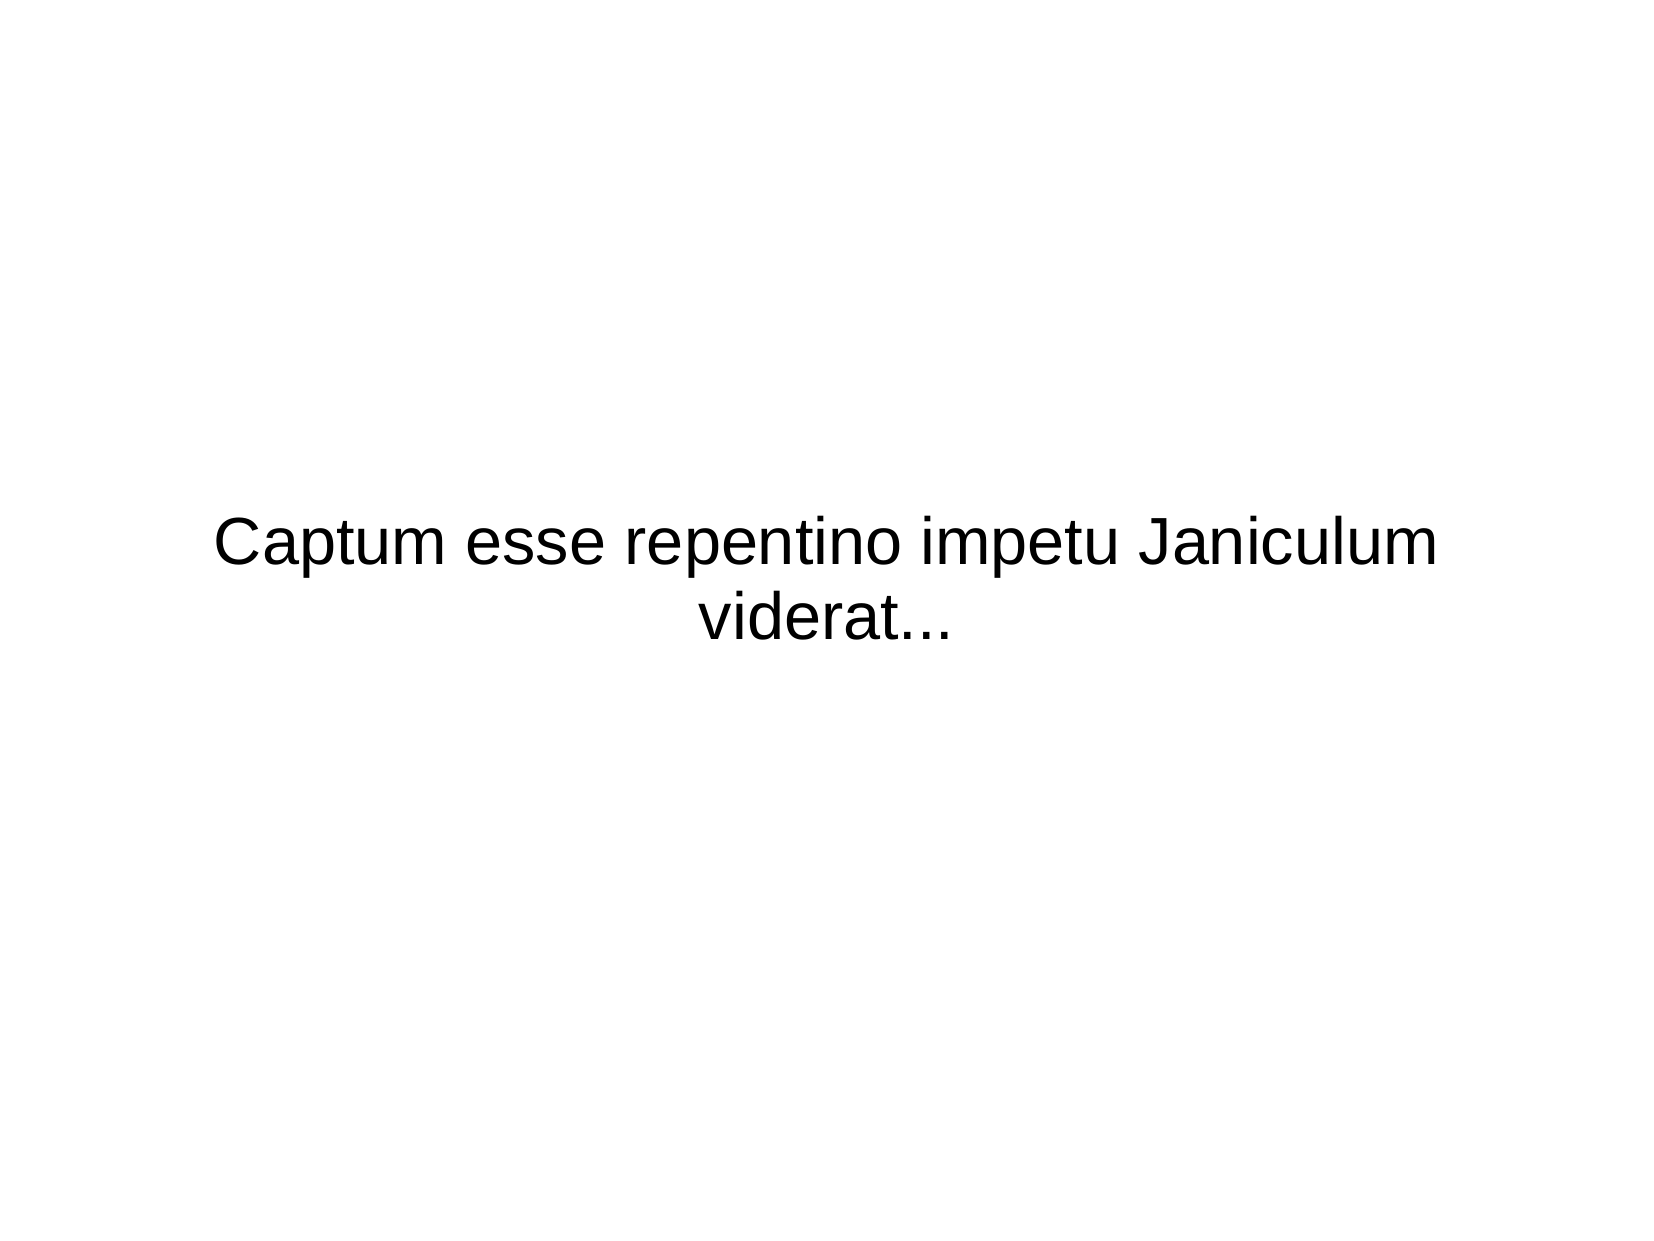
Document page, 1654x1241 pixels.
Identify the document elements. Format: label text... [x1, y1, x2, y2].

subtitle Captum esse repentino impetu Janiculum viderat... [82, 49, 1571, 1109]
